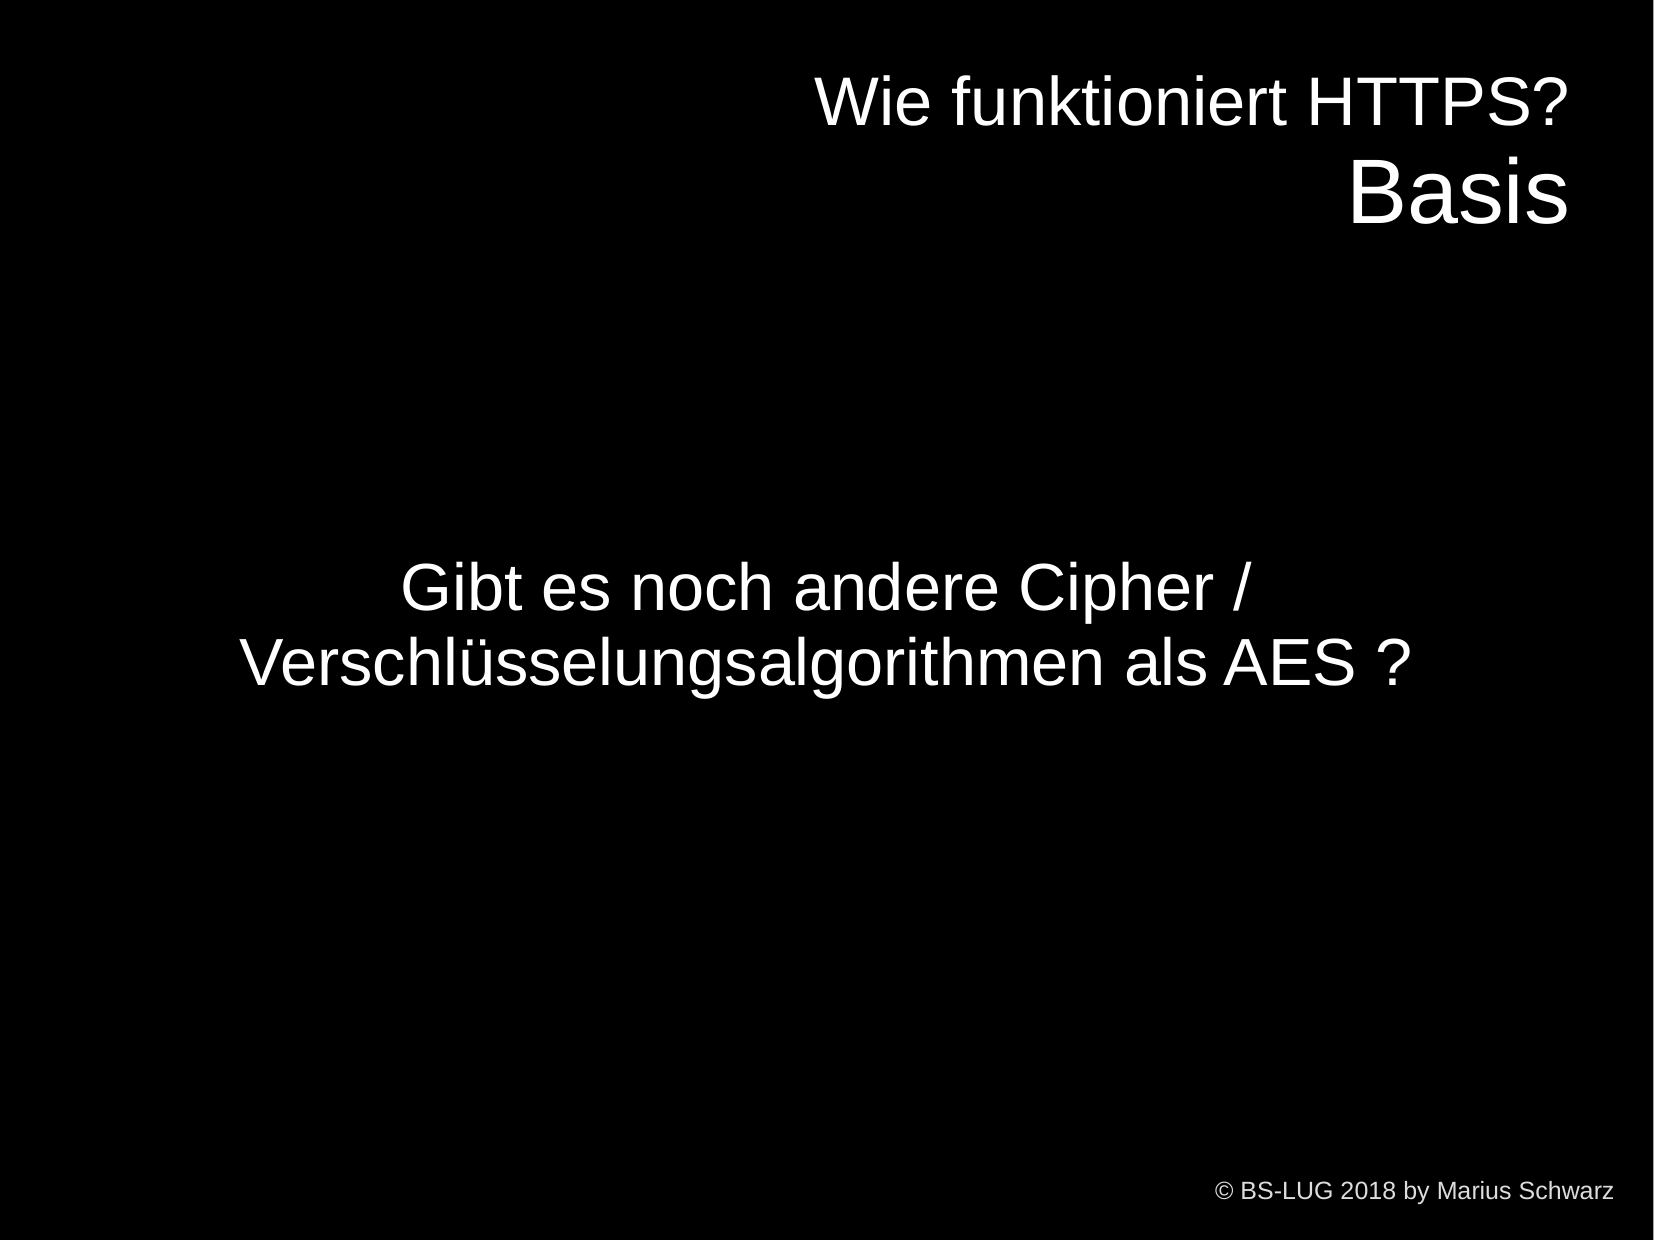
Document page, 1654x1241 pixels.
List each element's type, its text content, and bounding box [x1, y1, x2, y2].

subtitle Gibt es noch andere Cipher / Verschlüsselungsalgorithmen als AES ? [82, 290, 1571, 1109]
text_box © BS-LUG 2018 by Marius Schwarz [1133, 1169, 1630, 1213]
title Wie funktioniert HTTPS? Basis [82, 49, 1571, 257]
